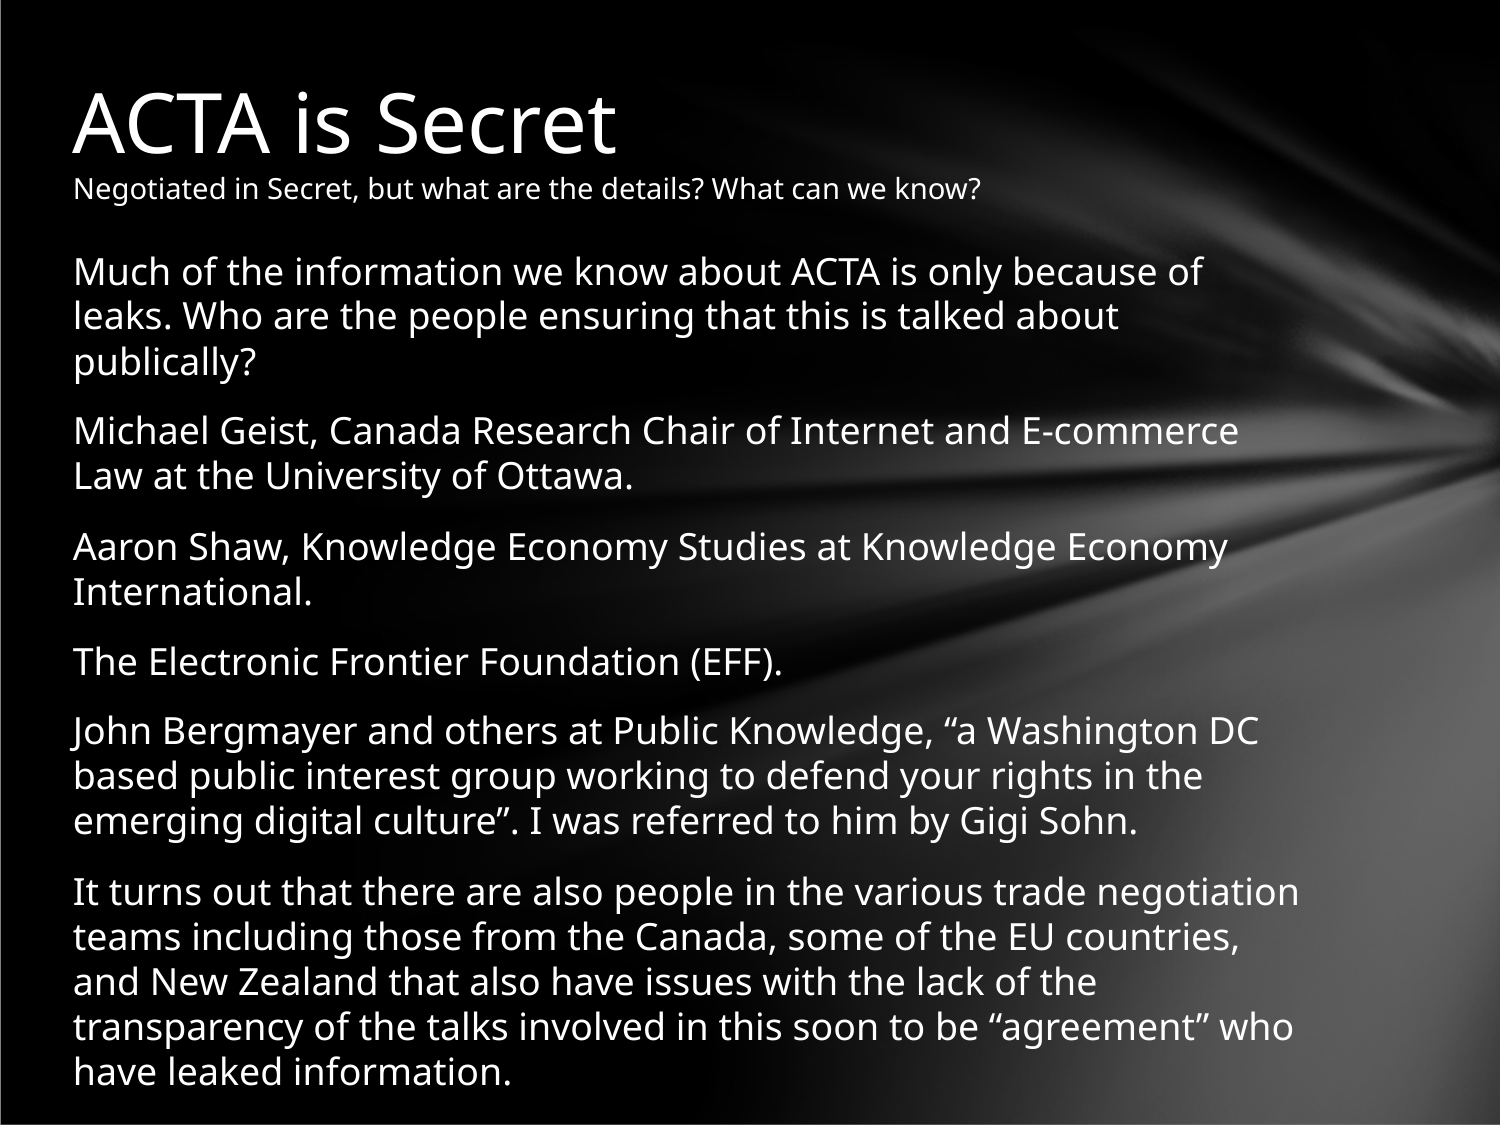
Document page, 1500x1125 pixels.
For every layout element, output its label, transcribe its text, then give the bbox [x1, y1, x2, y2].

title ACTA is Secret Negotiated in Secret, but what are the details? What can we know? [57, 37, 1318, 213]
list Much of the information we know about ACTA is only because of leaks. Who are the people ensuring that this is talked about publically? Michael Geist, Canada Research Chair of Internet and E-commerce Law at the University of Ottawa. Aaron Shaw, Knowledge Economy Studies at Knowledge Economy International. The Electronic Frontier Foundation (EFF). John Bergmayer and others at Public Knowledge, “a Washington DC based public interest group working to defend your rights in the emerging digital culture”. I was referred to him by Gigi Sohn. It turns out that there are also people in the various trade negotiation teams including those from the Canada, some of the EU countries, and New Zealand that also have issues with the lack of the transparency of the talks involved in this soon to be “agreement” who have leaked information. [57, 240, 1318, 1016]
picture [0, 0, 1500, 1125]
